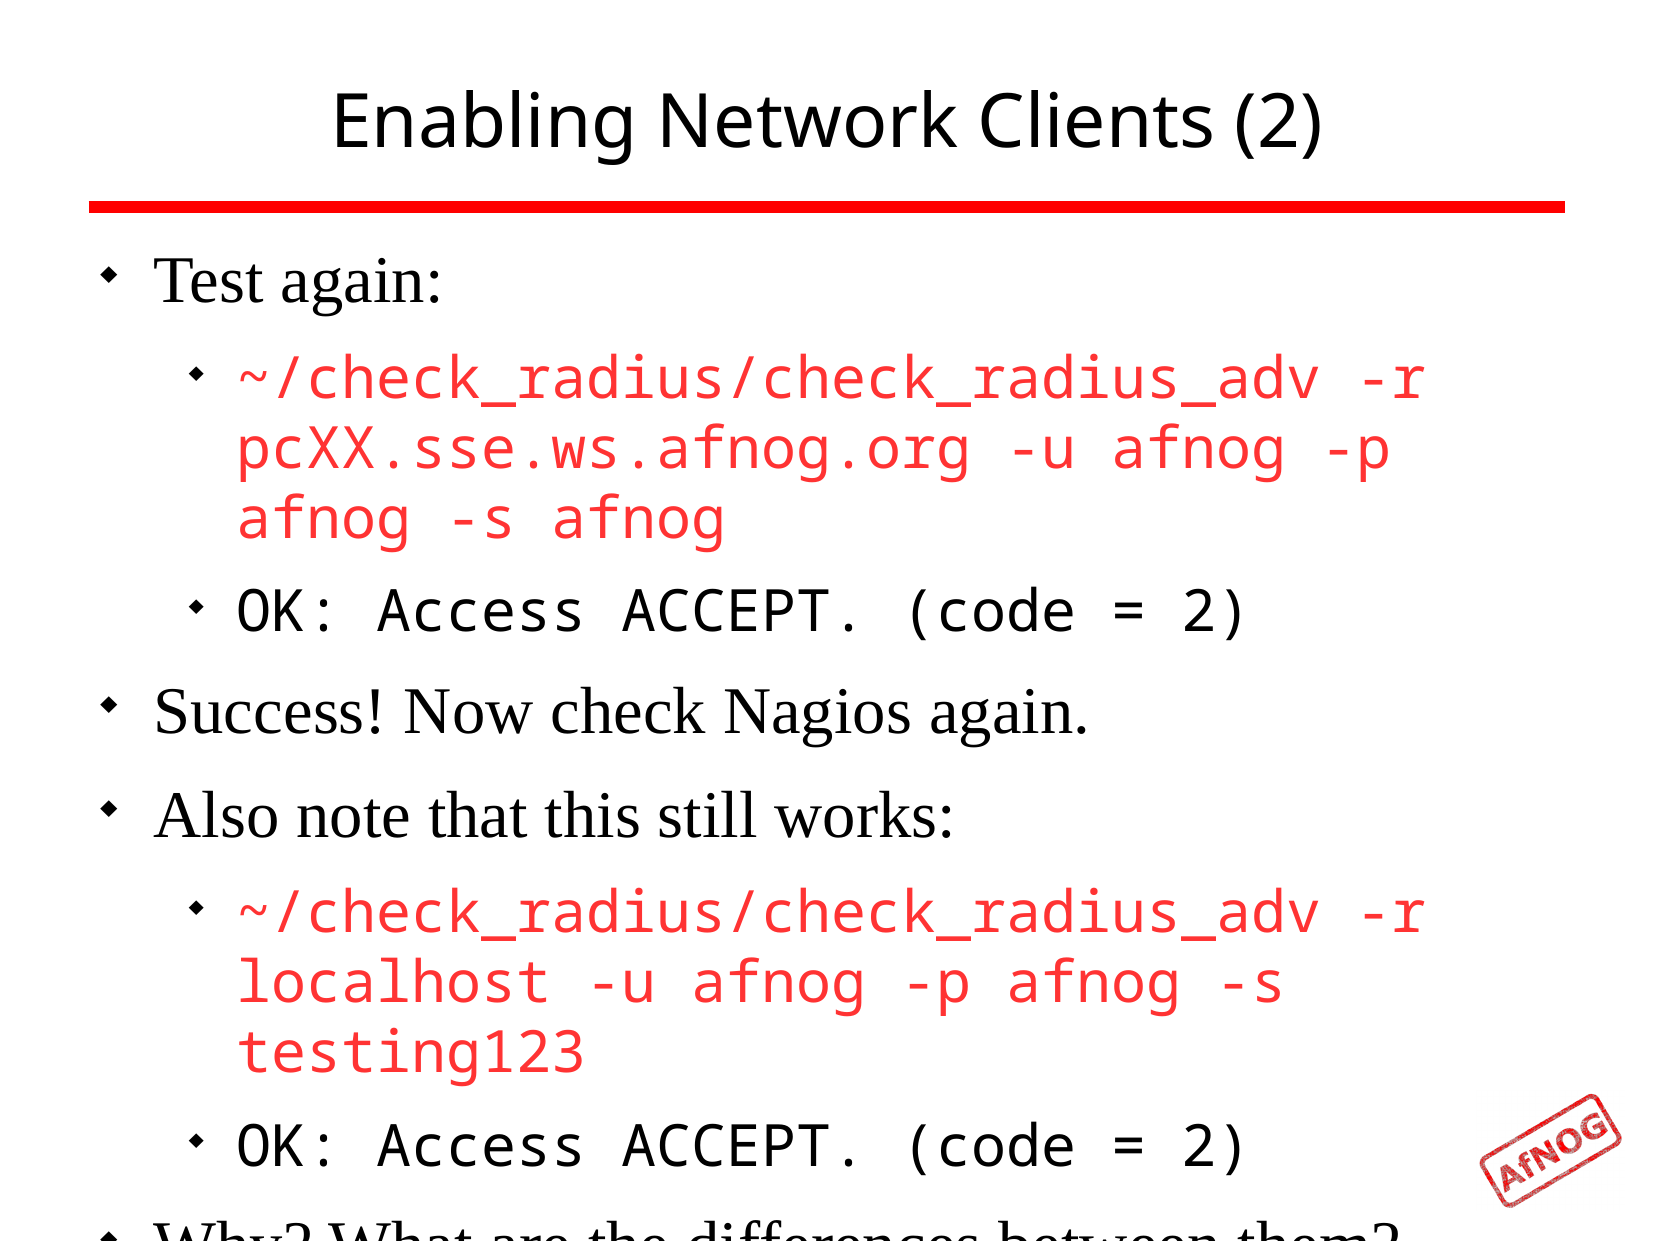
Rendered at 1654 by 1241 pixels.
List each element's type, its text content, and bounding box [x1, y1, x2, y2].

list Test again: ~/check_radius/check_radius_adv -r pcXX.sse.ws.afnog.org -u afnog -p afnog -s afnog OK: Access ACCEPT. (code = 2) Success! Now check Nagios again. Also note that this still works: ~/check_radius/check_radius_adv -r localhost -u afnog -p afnog -s testing123 OK: Access ACCEPT. (code = 2) Why? What are the differences between them? [82, 236, 1571, 1212]
picture [1571, 1090, 1625, 1211]
title Enabling Network Clients (2) [82, 29, 1571, 207]
